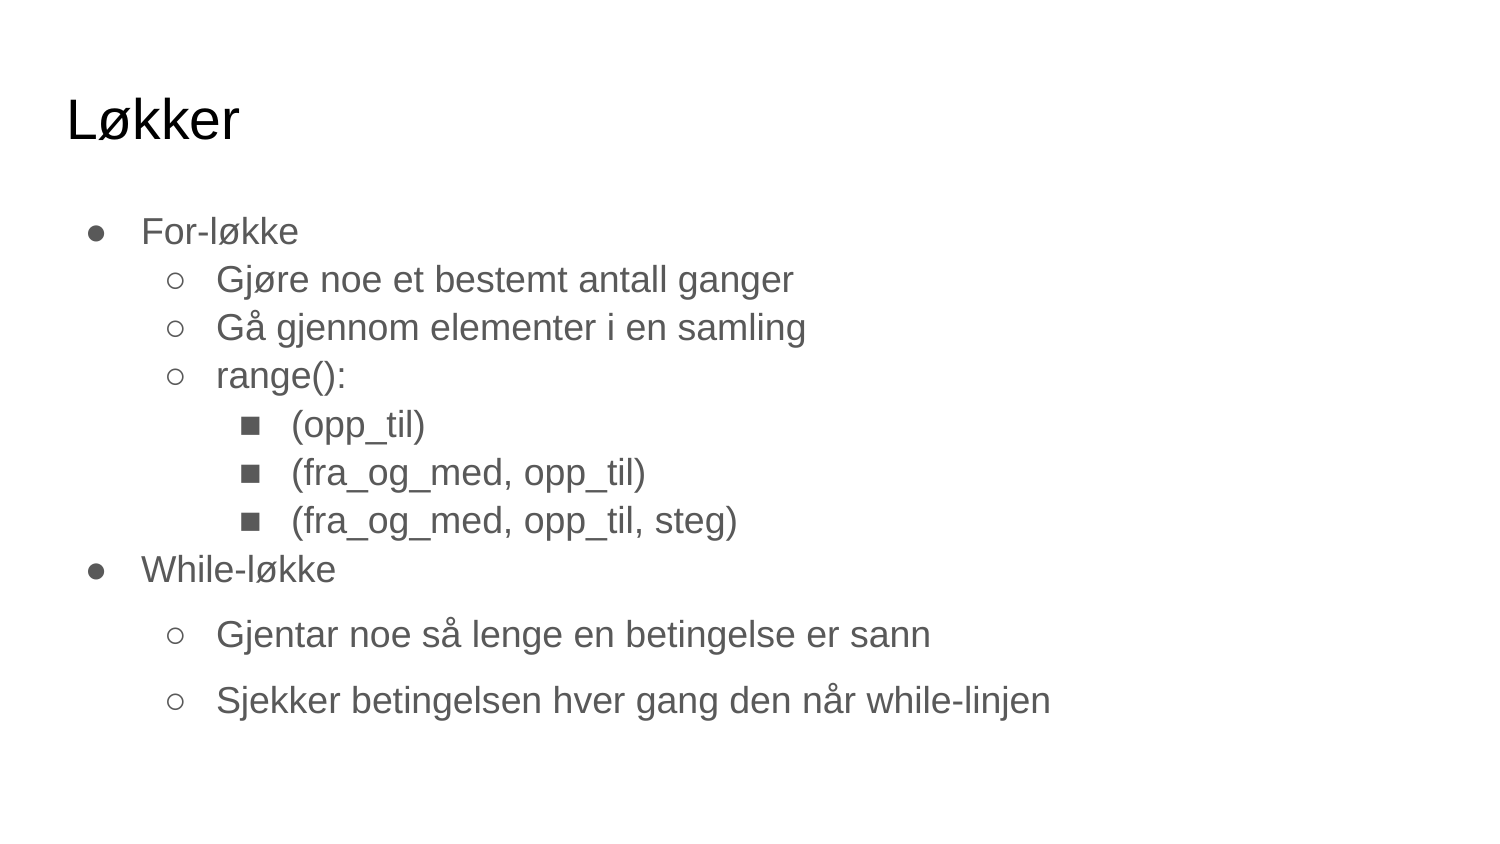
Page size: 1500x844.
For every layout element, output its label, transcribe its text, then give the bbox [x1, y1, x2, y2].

list For-løkke Gjøre noe et bestemt antall ganger Gå gjennom elementer i en samling range(): (opp_til) (fra_og_med, opp_til) (fra_og_med, opp_til, steg) While-løkke Gjentar noe så lenge en betingelse er sann Sjekker betingelsen hver gang den når while-linjen [51, 189, 1449, 750]
title Løkker [51, 72, 1449, 167]
